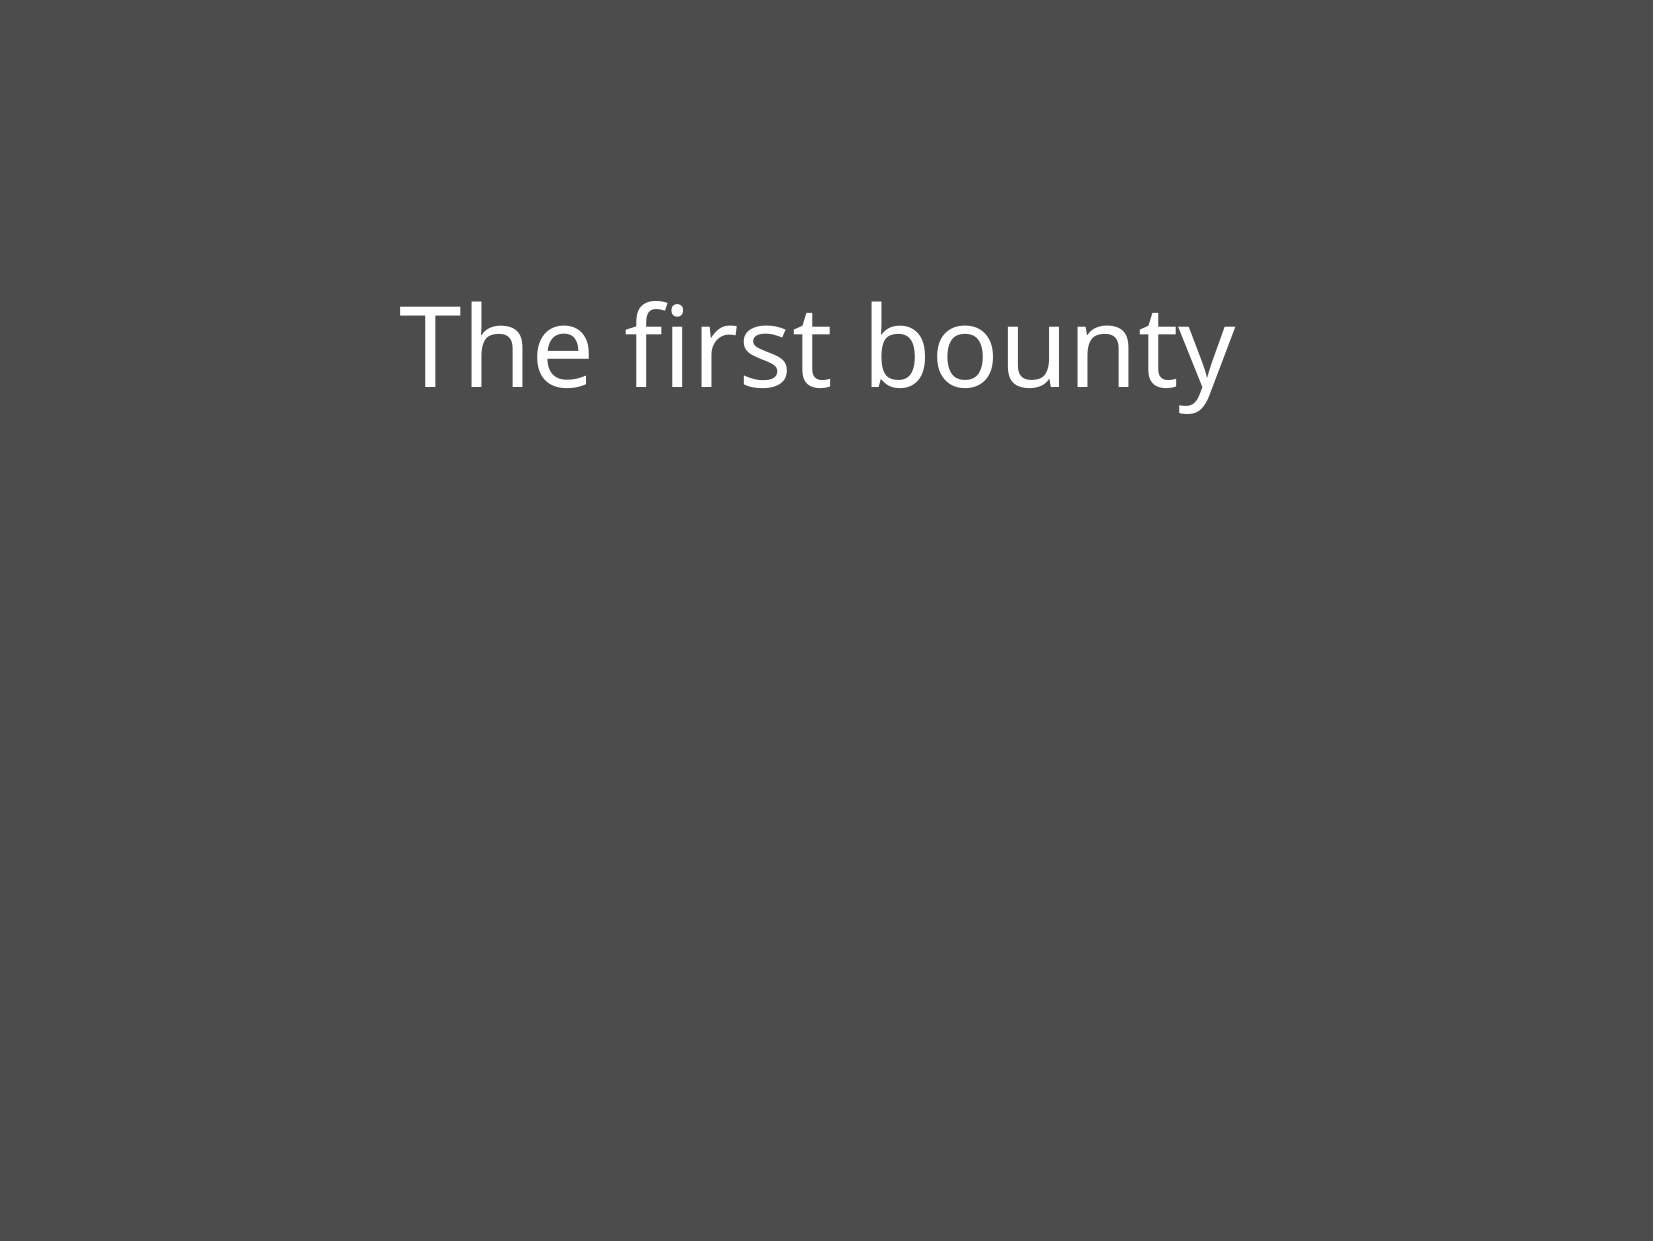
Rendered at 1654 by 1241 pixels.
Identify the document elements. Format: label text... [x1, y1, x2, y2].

title The first bounty [112, 252, 1524, 460]
